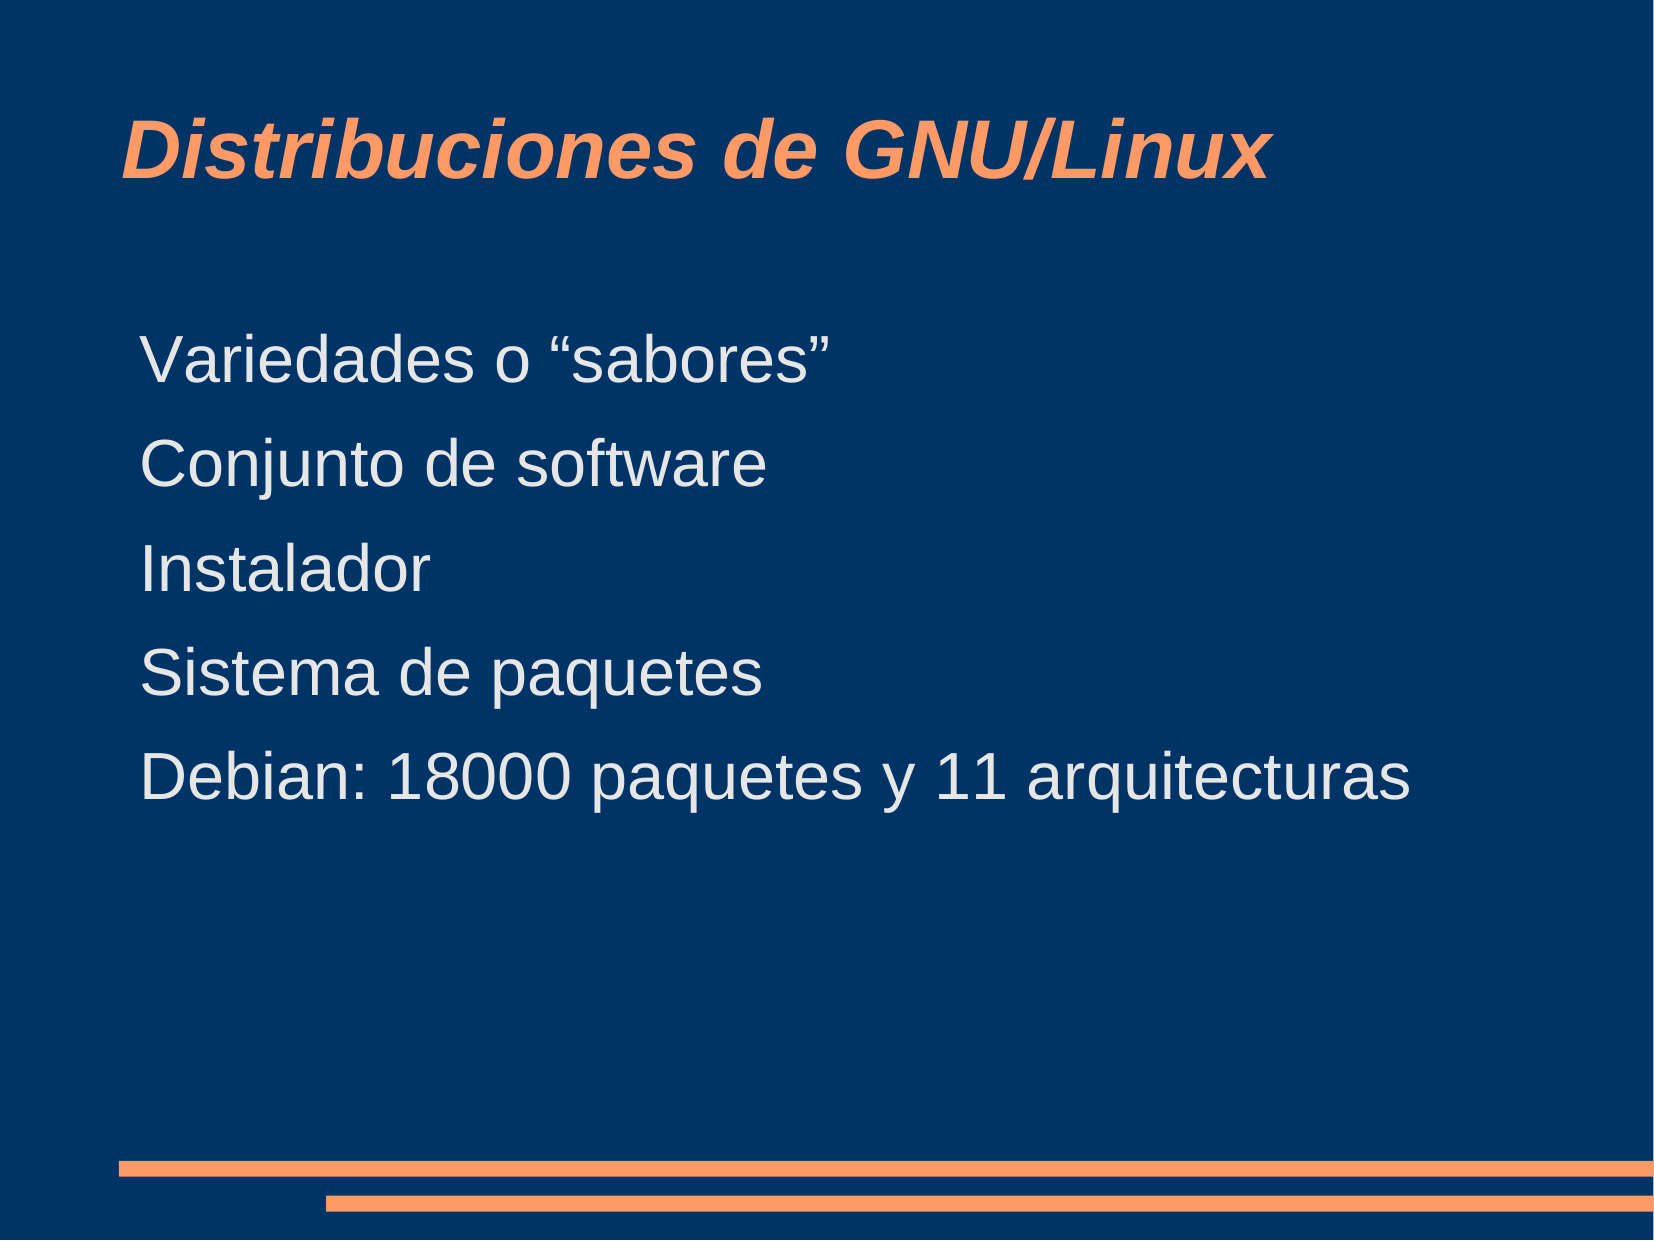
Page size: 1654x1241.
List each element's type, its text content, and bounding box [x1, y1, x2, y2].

list Variedades o “sabores” Conjunto de software Instalador Sistema de paquetes Debian: 18000 paquetes y 11 arquitecturas [121, 322, 1561, 1118]
title Distribuciones de GNU/Linux [121, 53, 1534, 246]
